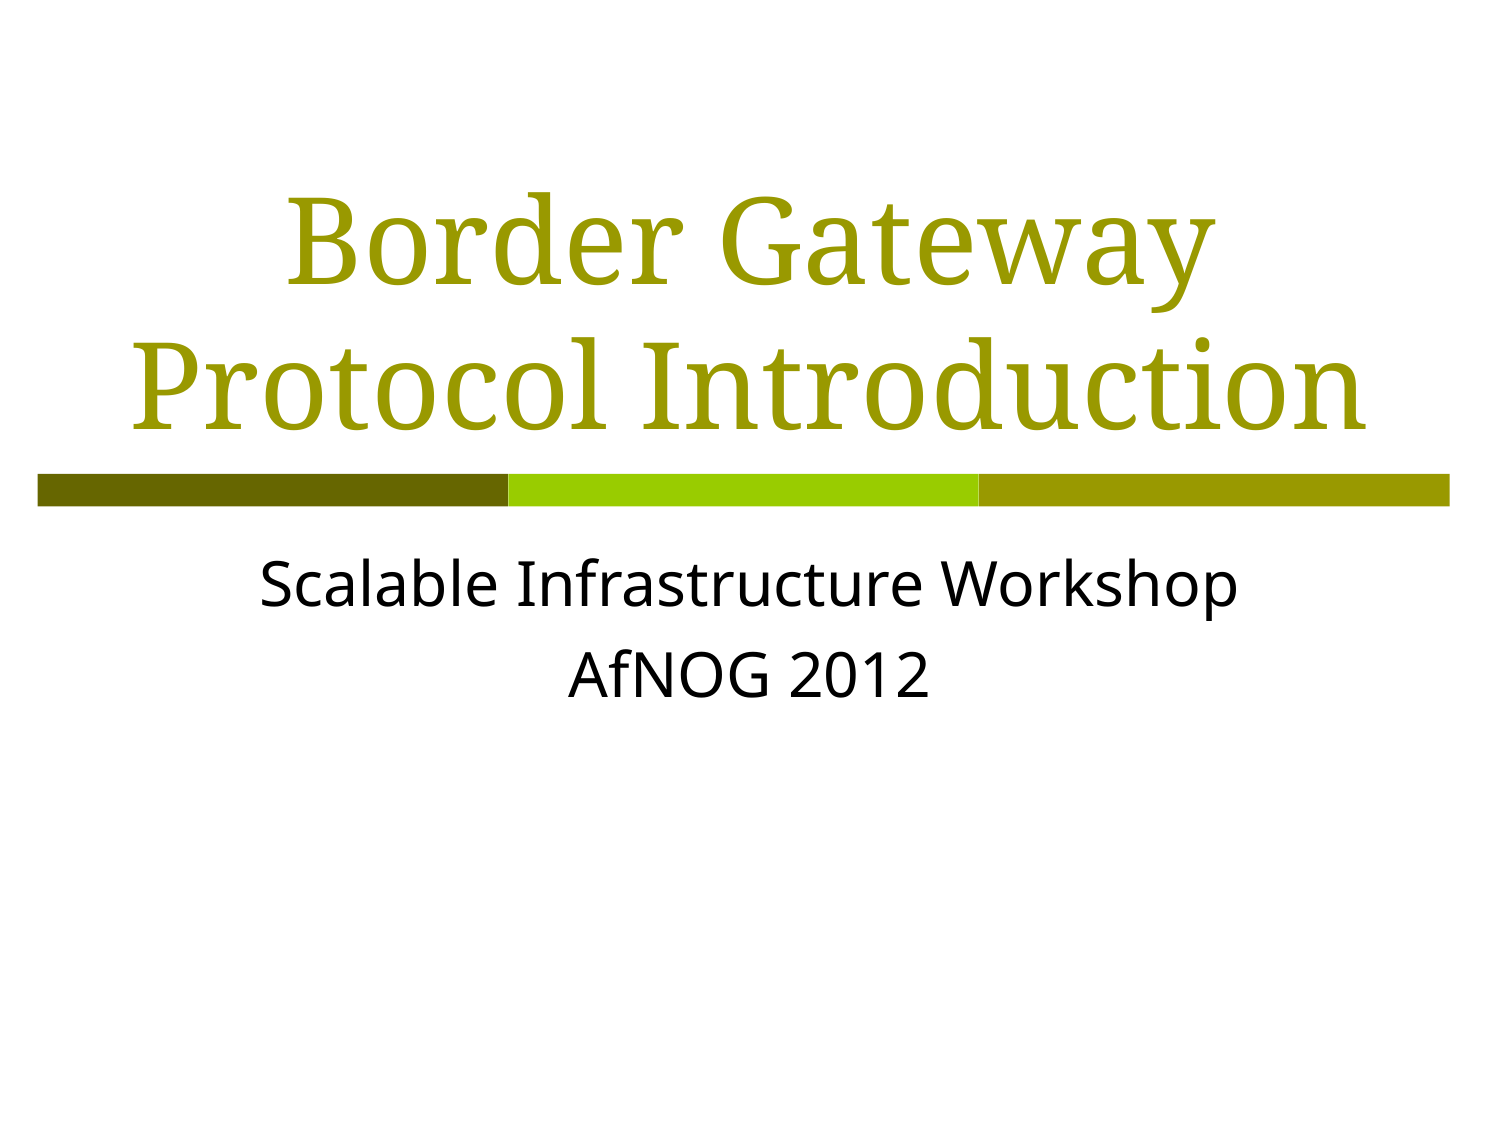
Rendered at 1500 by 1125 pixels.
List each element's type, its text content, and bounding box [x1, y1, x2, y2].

subtitle Scalable Infrastructure Workshop AfNOG 2012 [225, 536, 1276, 899]
title Border Gateway Protocol Introduction [112, 11, 1388, 462]
